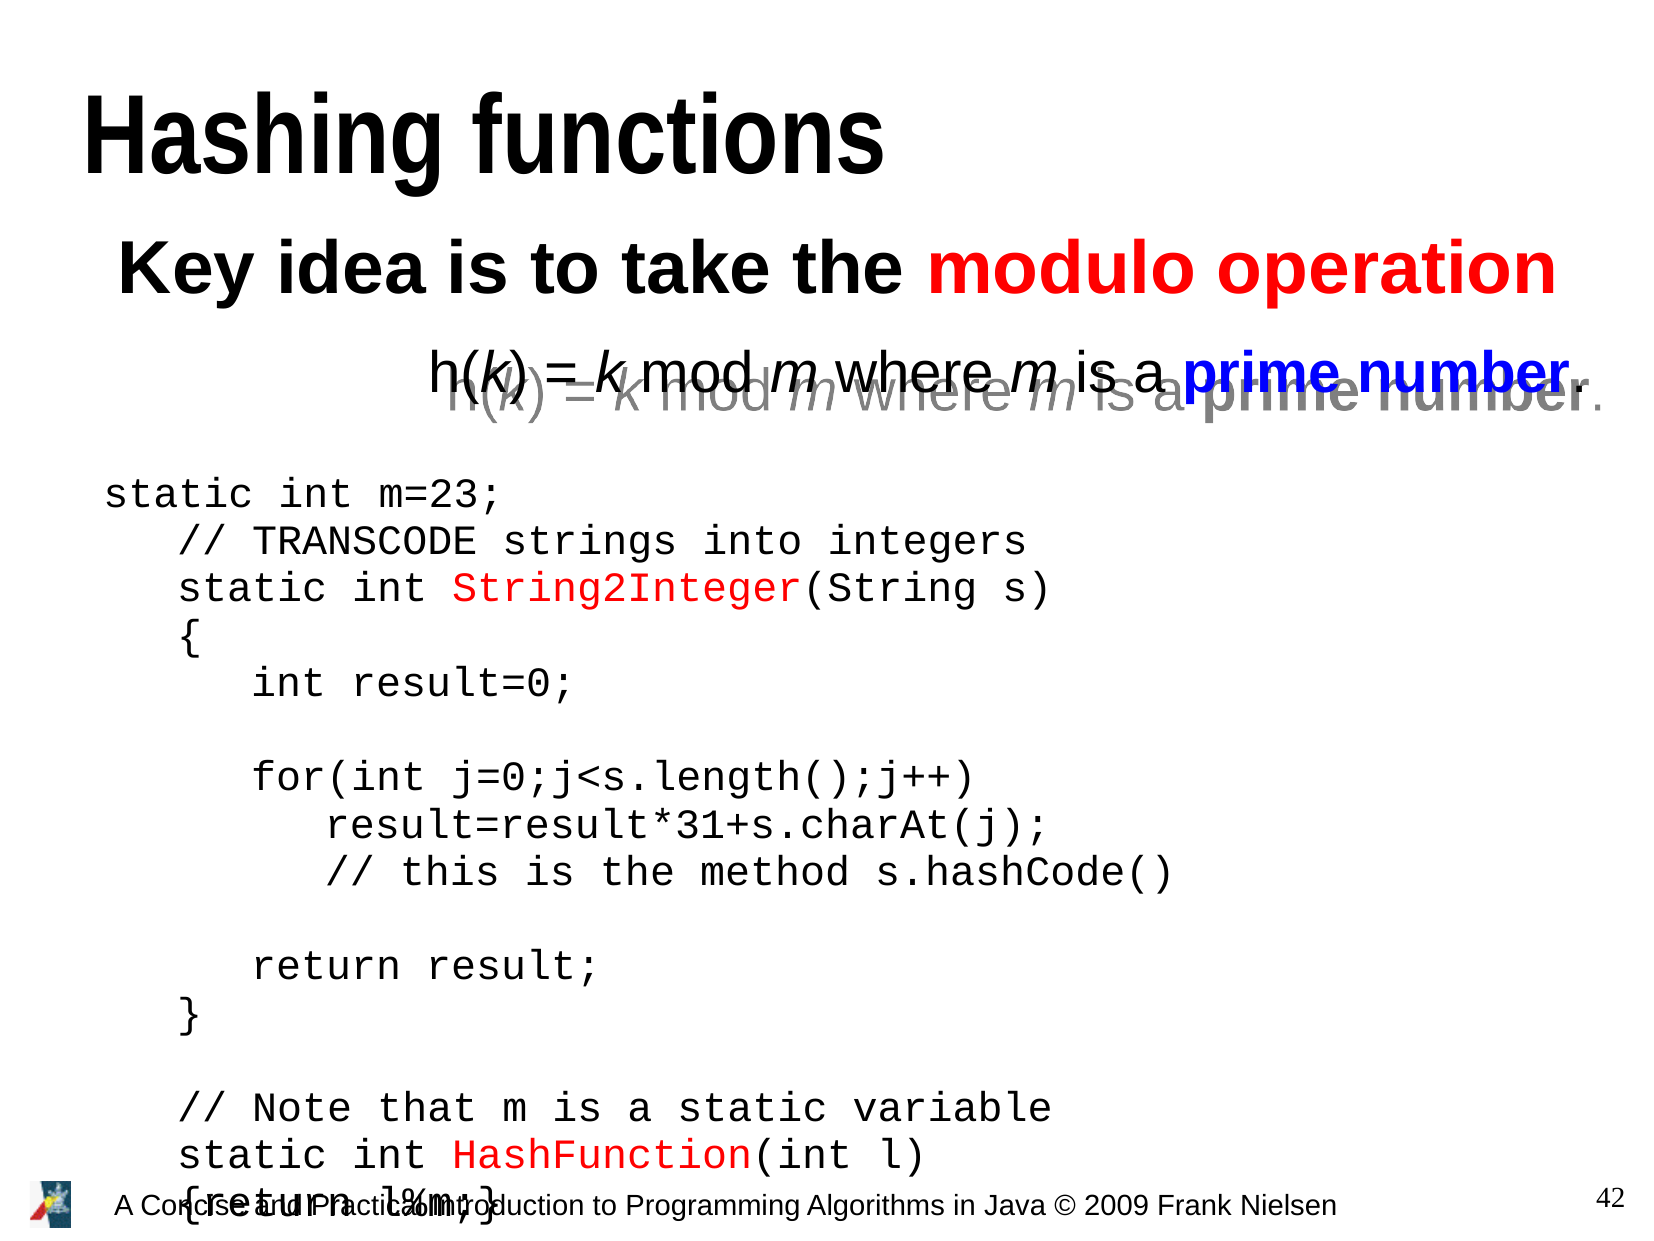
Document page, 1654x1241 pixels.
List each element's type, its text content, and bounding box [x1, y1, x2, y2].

text_box Key idea is to take the modulo operation [103, 218, 1595, 318]
picture [29, 1181, 71, 1228]
text_box static int m=23; // TRANSCODE strings into integers static int String2Integer(String s) { int result=0; for(int j=0;j<s.length();j++) result=result*31+s.charAt(j); // this is the method s.hashCode() return result; } // Note that m is a static variable static int HashFunction(int l) {return l%m;} [88, 465, 1506, 1197]
text_box Hashing functions [67, 60, 902, 205]
text_box h(k) = k mod m where m is a prime number. [413, 332, 1599, 414]
